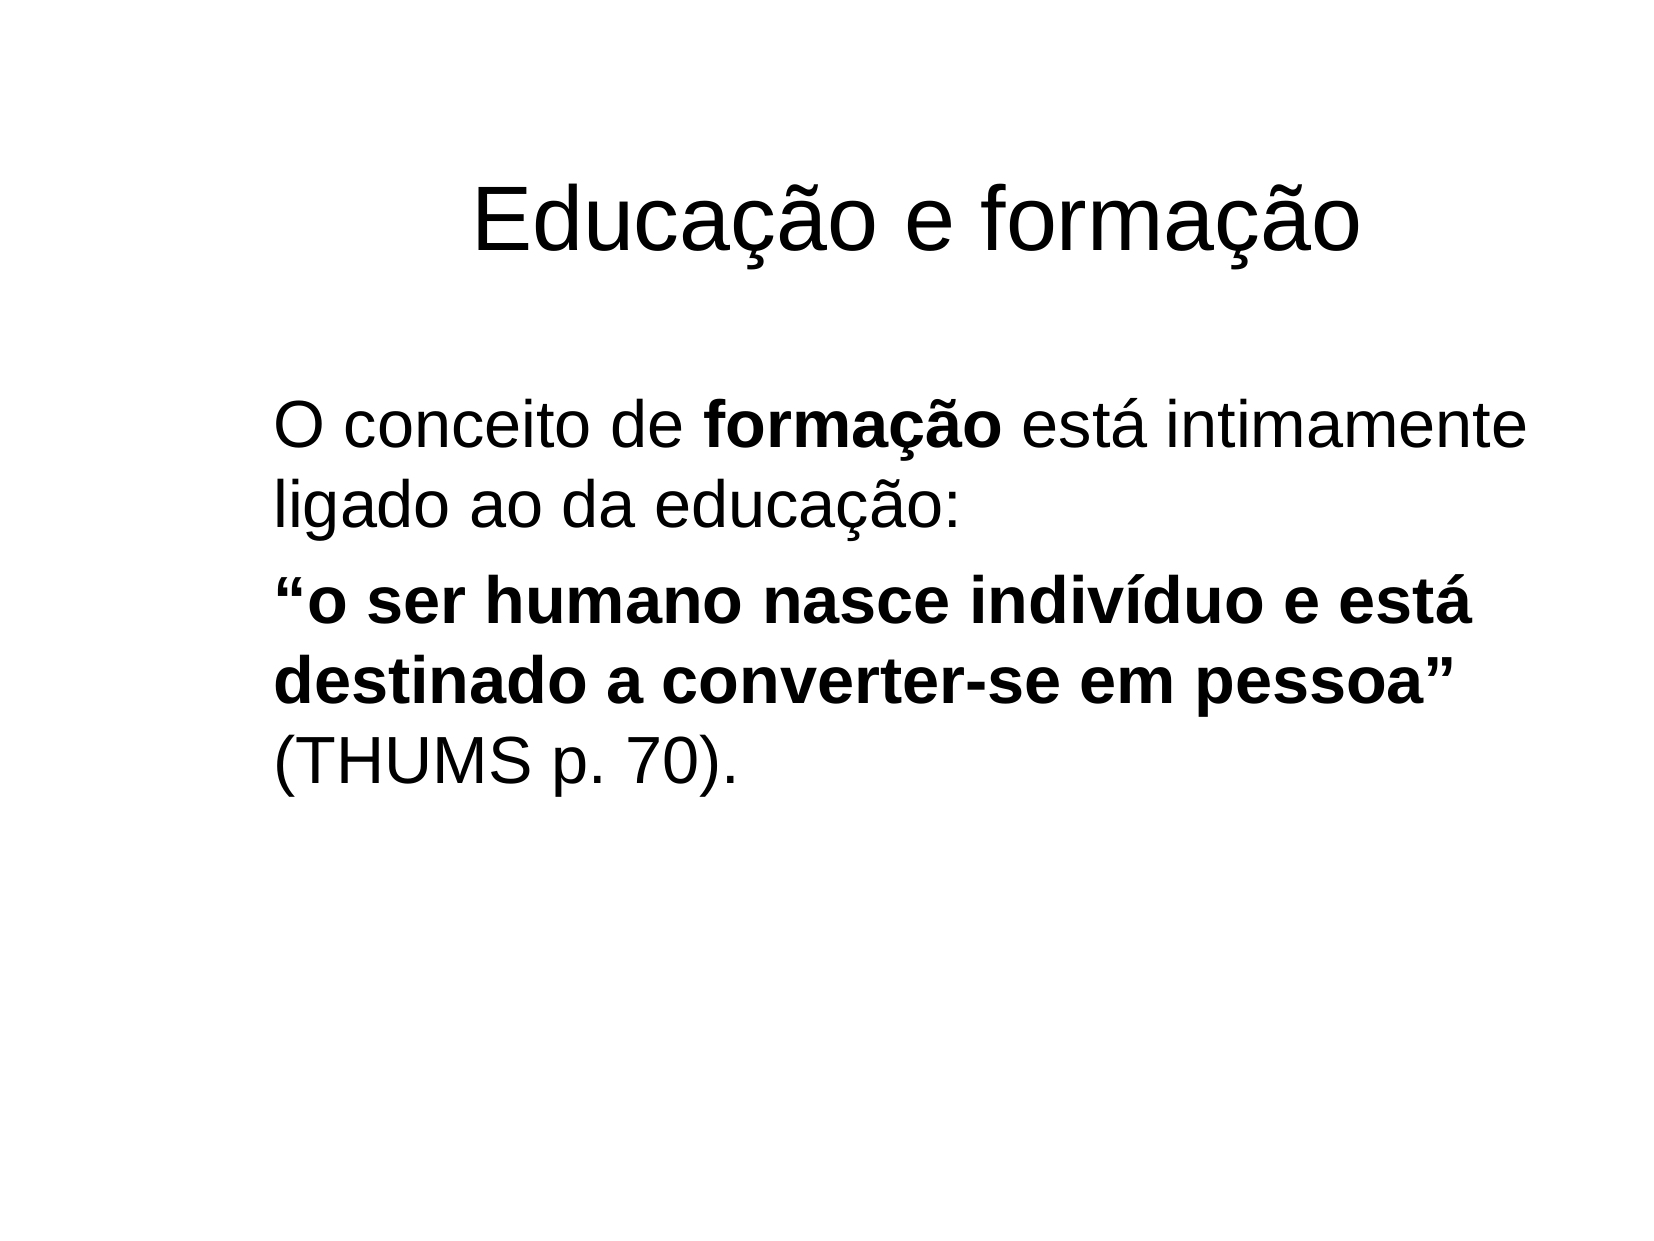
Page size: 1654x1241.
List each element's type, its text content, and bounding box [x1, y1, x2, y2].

title Educação e formação [214, 110, 1621, 317]
list O conceito de formação está intimamente ligado ao da educação: “o ser humano nasce indivíduo e está destinado a converter-se em pessoa” (THUMS p. 70). [202, 372, 1609, 1117]
